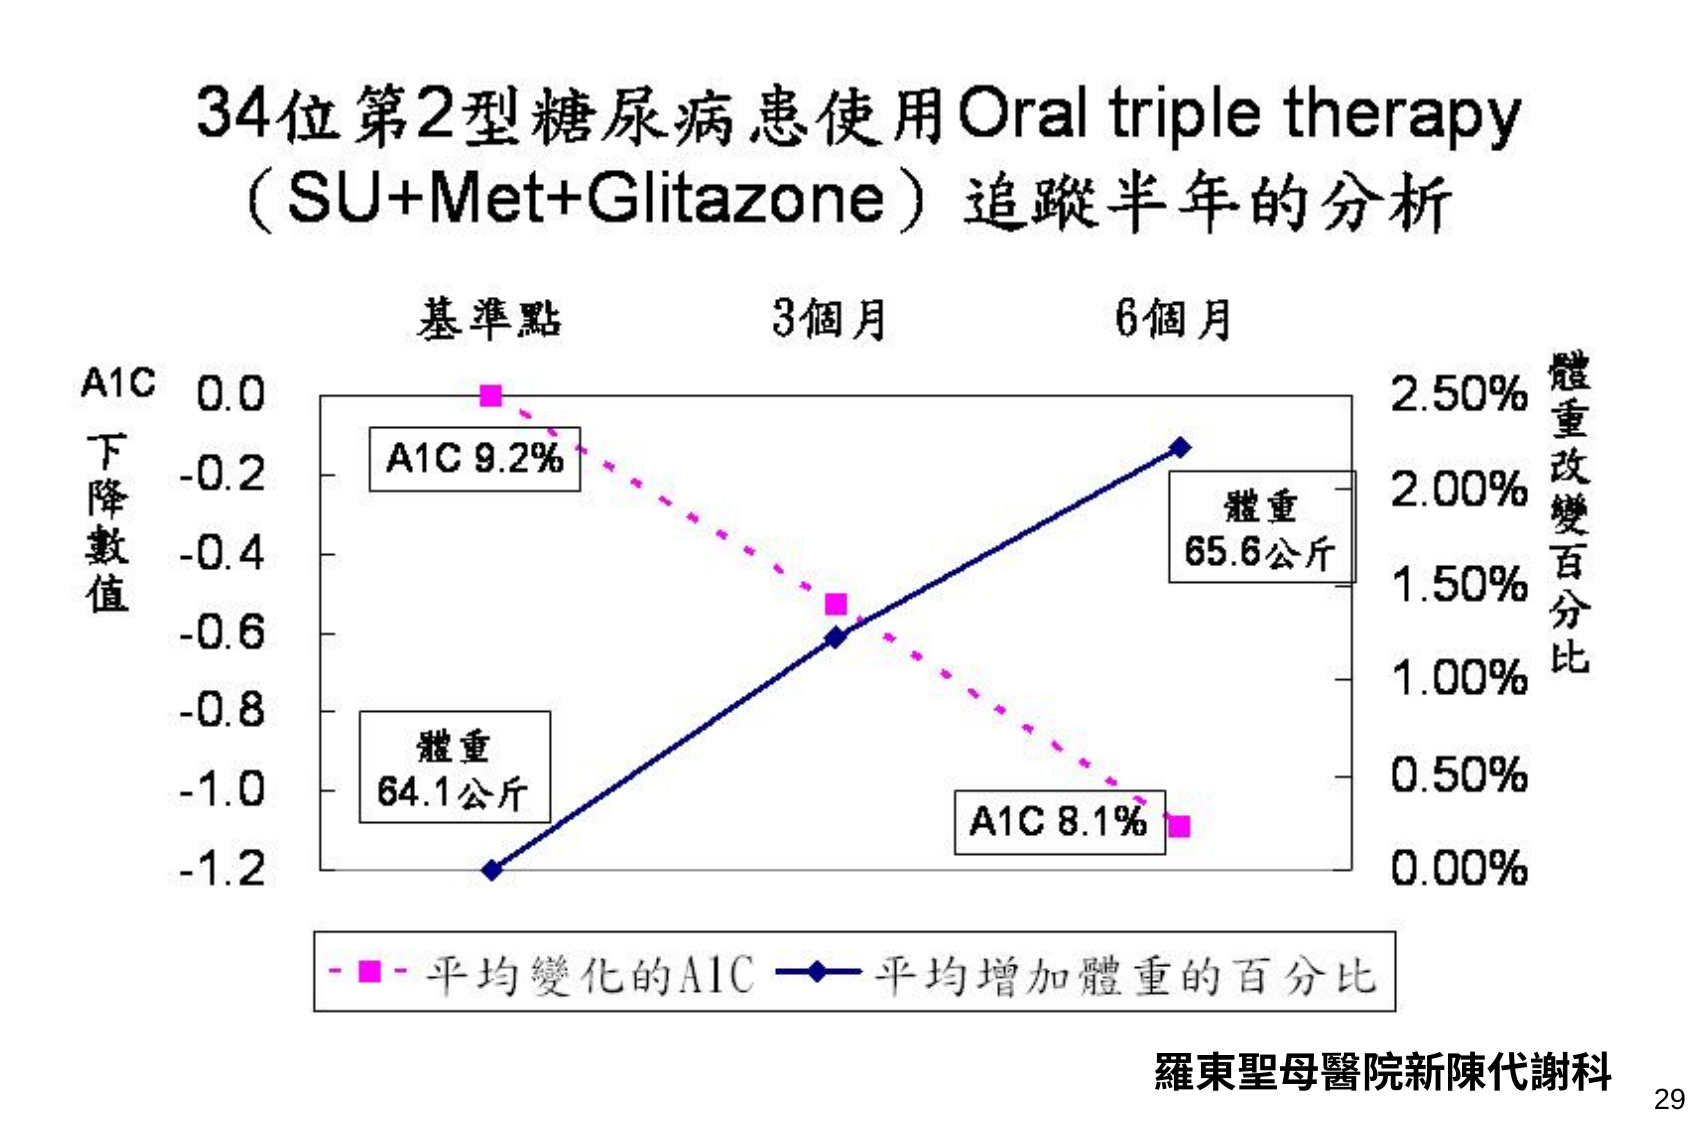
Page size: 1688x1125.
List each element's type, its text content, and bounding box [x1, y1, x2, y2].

text_box 羅東聖母醫院新陳代謝科 [1145, 1030, 1621, 1111]
picture [40, 30, 1647, 1102]
